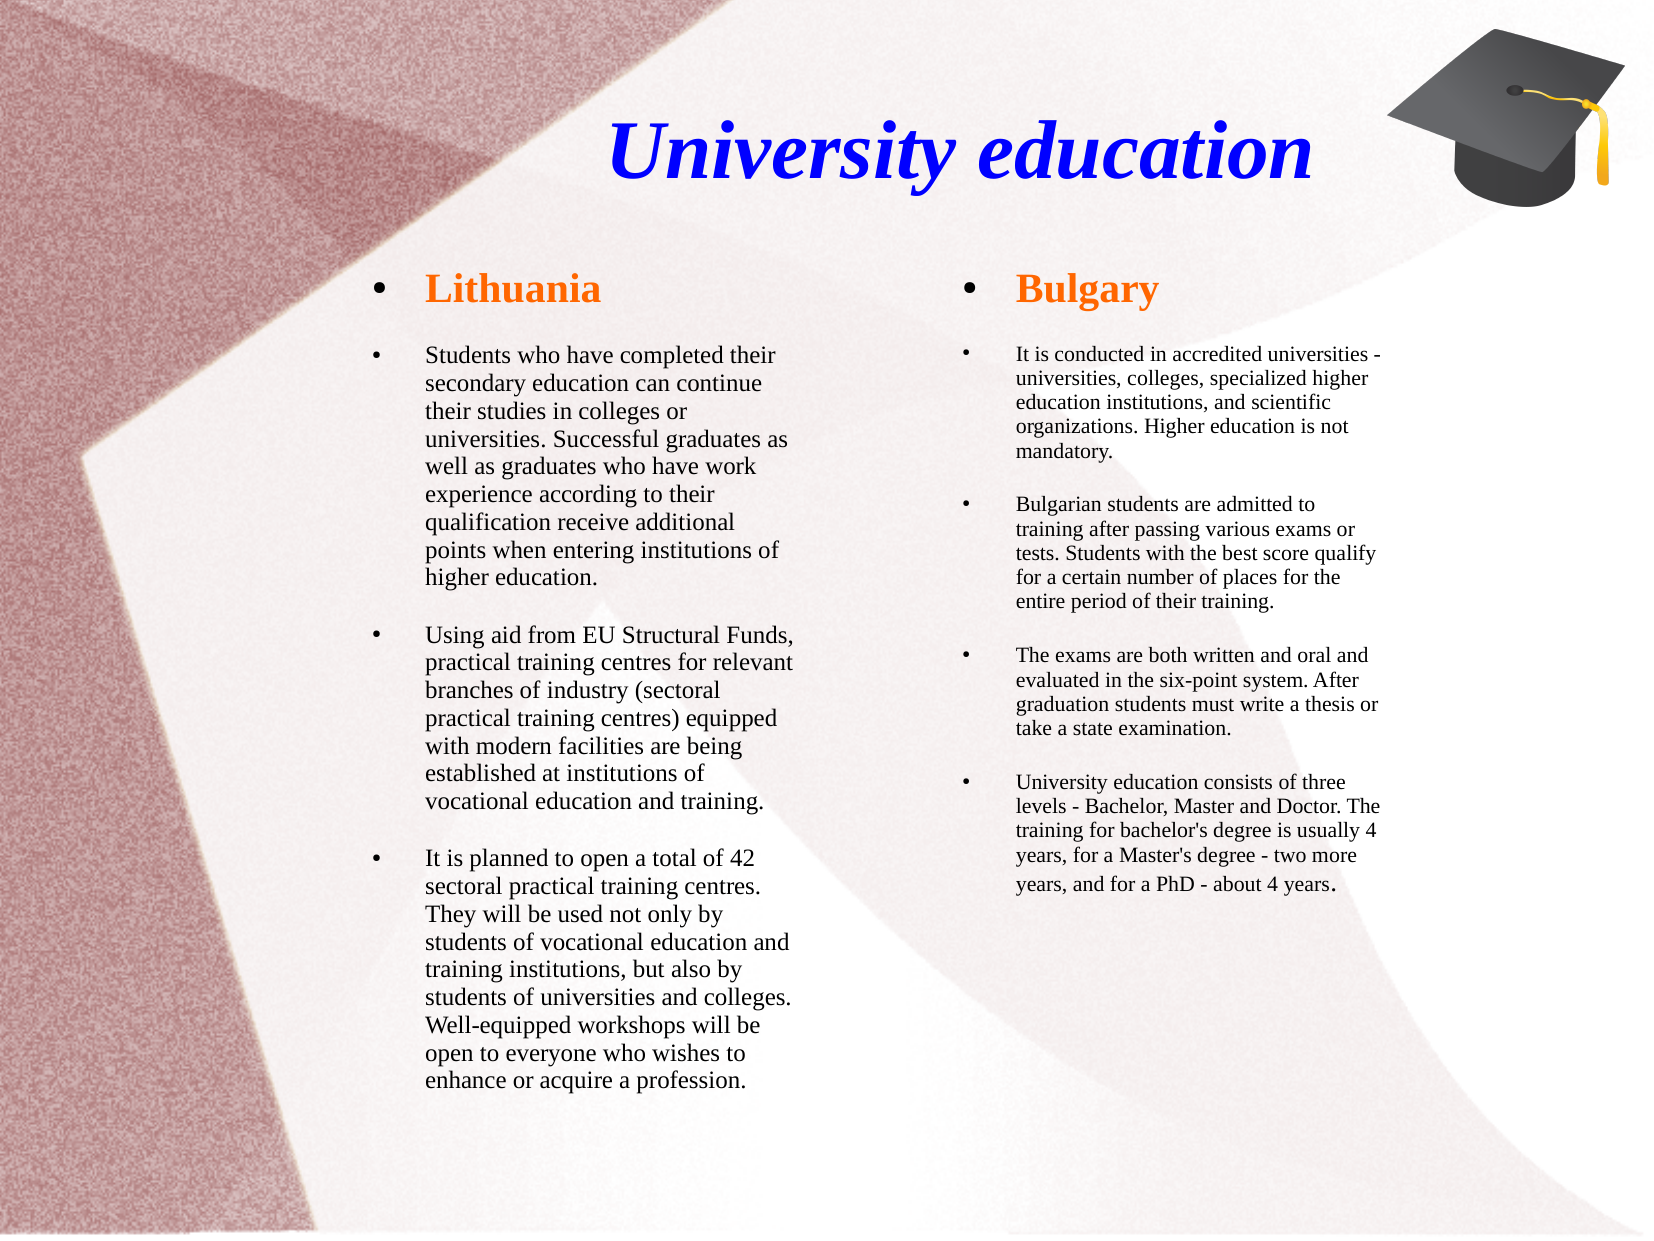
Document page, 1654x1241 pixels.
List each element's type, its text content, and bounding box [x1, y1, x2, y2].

picture [0, 0, 1654, 1241]
list Bulgary It is conducted in accredited universities - universities, colleges, specialized higher education institutions, and scientific organizations. Higher education is not mandatory. Bulgarian students are admitted to training after passing various exams or tests. Students with the best score qualify for a certain number of places for the entire period of their training. The exams are both written and oral and evaluated in the six-point system. After graduation students must write a thesis or take a state examination. University education consists of three levels - Bachelor, Master and Doctor. The training for bachelor's degree is usually 4 years, for a Master's degree - two more years, and for a PhD - about 4 years. [944, 265, 1388, 1211]
title University education [489, 59, 1317, 242]
list Lithuania Students who have completed their secondary education can continue their studies in colleges or universities. Successful graduates as well as graduates who have work experience according to their qualification receive additional points when entering institutions of higher education. Using aid from EU Structural Funds, practical training centres for relevant branches of industry (sectoral practical training centres) equipped with modern facilities are being established at institutions of vocational education and training. It is planned to open a total of 42 sectoral practical training centres. They will be used not only by students of vocational education and training institutions, but also by students of universities and colleges. Well-equipped workshops will be open to everyone who wishes to enhance or acquire a profession. [354, 265, 798, 1211]
